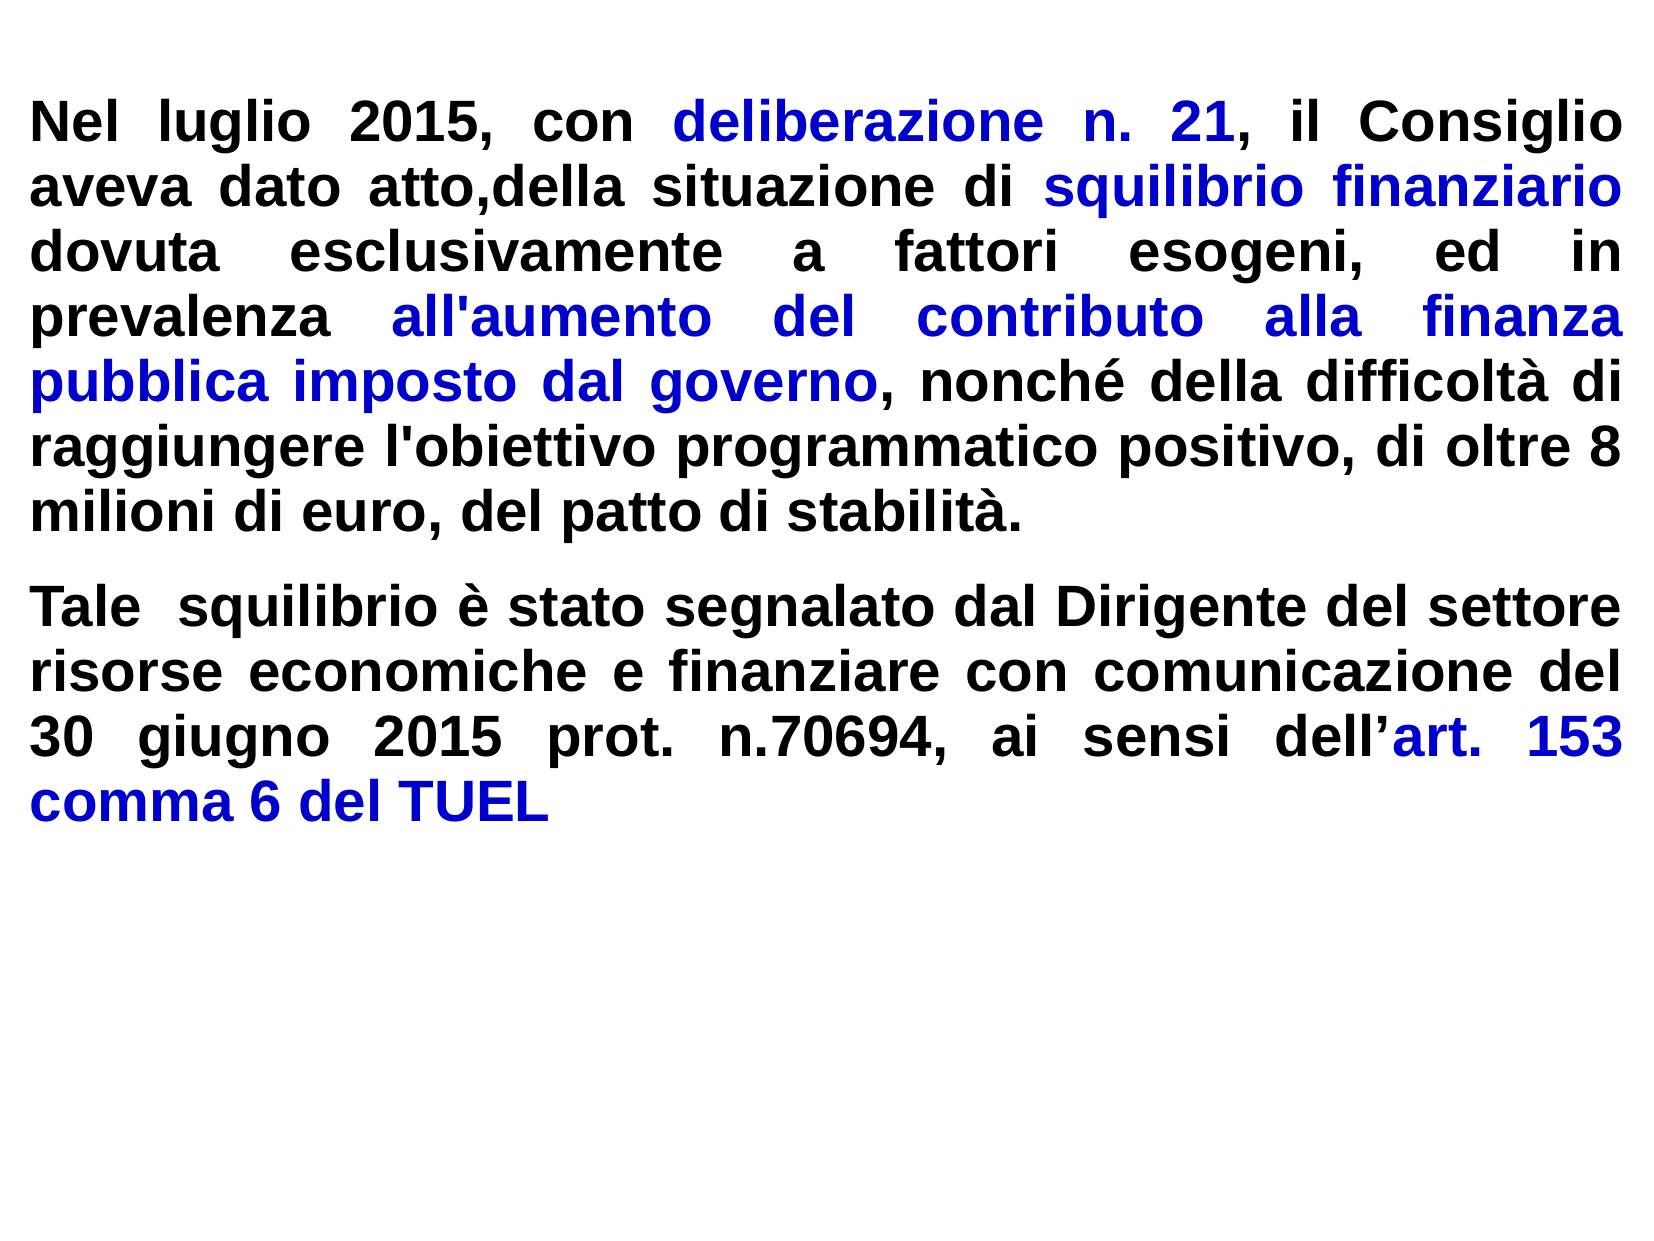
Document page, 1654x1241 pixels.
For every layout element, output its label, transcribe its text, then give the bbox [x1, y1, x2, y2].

list Nel luglio 2015, con deliberazione n. 21, il Consiglio aveva dato atto,della situazione di squilibrio finanziario dovuta esclusivamente a fattori esogeni, ed in prevalenza all'aumento del contributo alla finanza pubblica imposto dal governo, nonché della difficoltà di raggiungere l'obiettivo programmatico positivo, di oltre 8 milioni di euro, del patto di stabilità. Tale squilibrio è stato segnalato dal Dirigente del settore risorse economiche e finanziare con comunicazione del 30 giugno 2015 prot. n.70694, ai sensi dell’art. 153 comma 6 del TUEL [29, 88, 1625, 1123]
